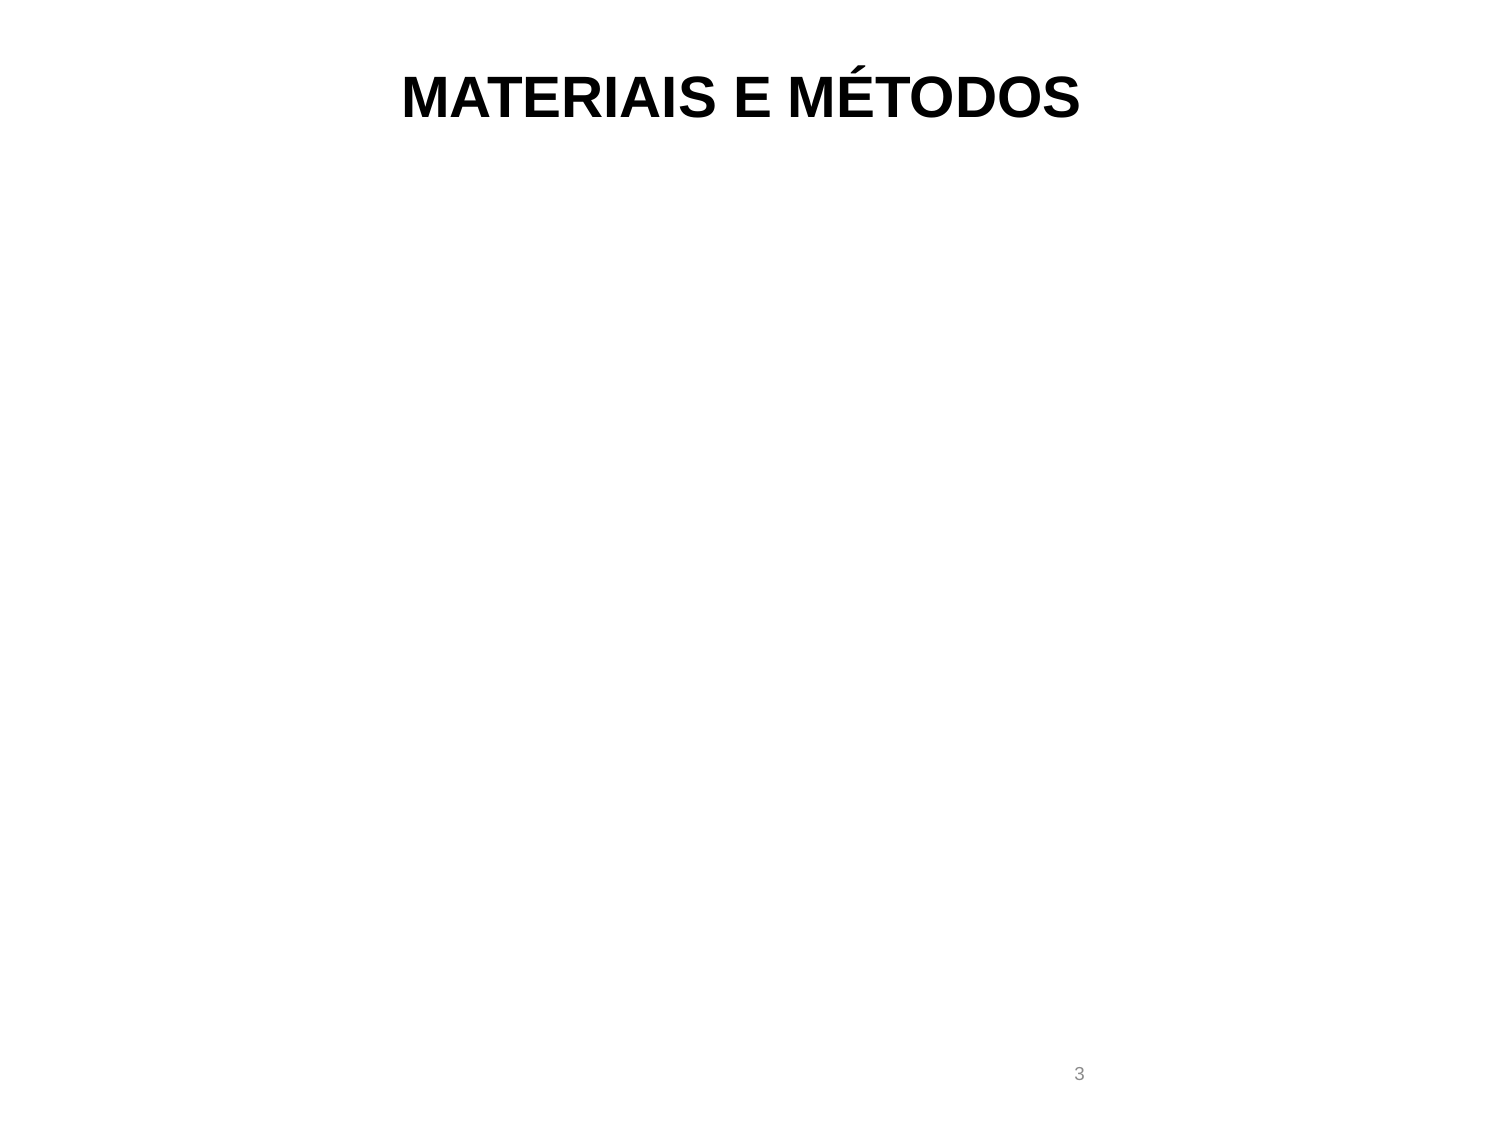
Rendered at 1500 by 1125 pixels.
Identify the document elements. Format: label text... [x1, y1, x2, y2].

slide_number <número> [1059, 1042, 1397, 1103]
text_box MATERIAIS E MÉTODOS [0, 51, 1483, 137]
